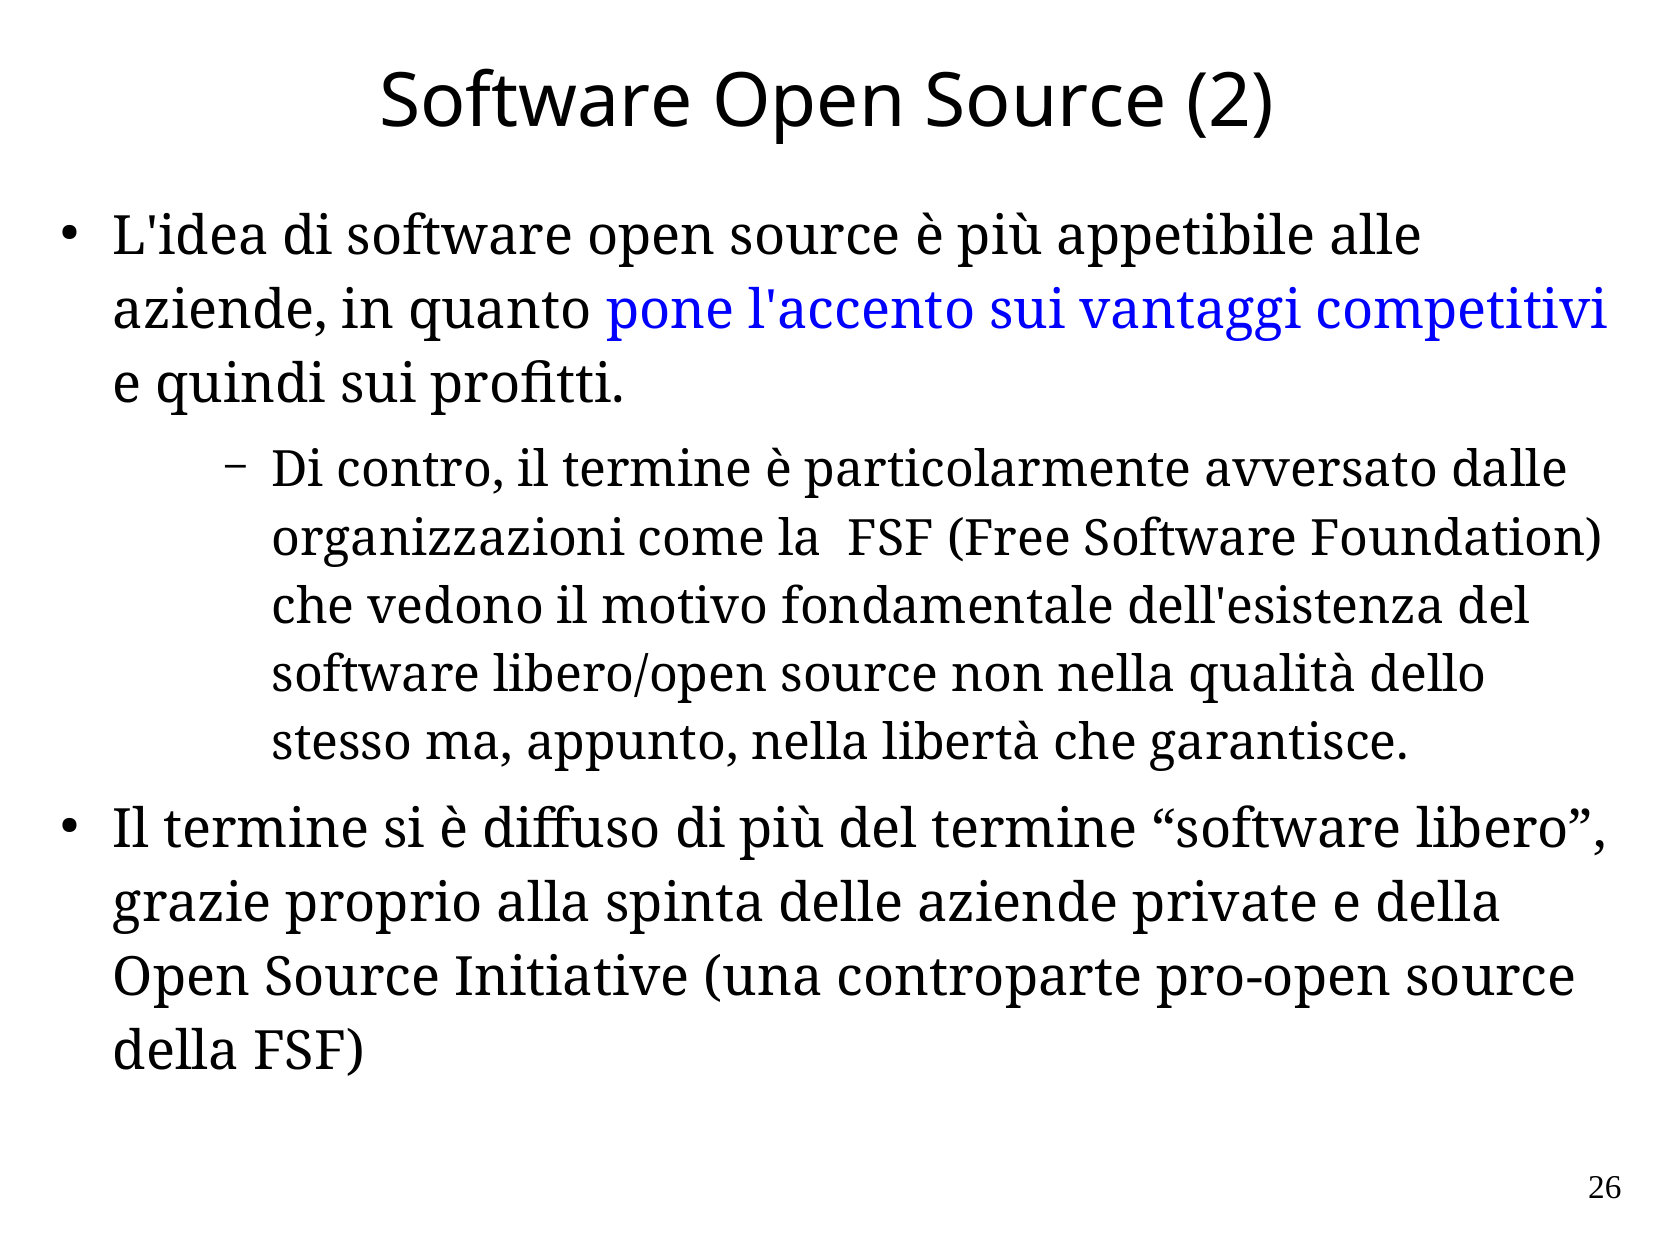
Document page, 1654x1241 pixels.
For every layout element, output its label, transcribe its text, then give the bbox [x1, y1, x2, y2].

list L'idea di software open source è più appetibile alle aziende, in quanto pone l'accento sui vantaggi competitivi e quindi sui profitti. Di contro, il termine è particolarmente avversato dalle organizzazioni come la FSF (Free Software Foundation) che vedono il motivo fondamentale dell'esistenza del software libero/open source non nella qualità dello stesso ma, appunto, nella libertà che garantisce. Il termine si è diffuso di più del termine “software libero”, grazie proprio alla spinta delle aziende private e della Open Source Initiative (una controparte pro-open source della FSF) [42, 196, 1612, 1187]
title Software Open Source (2) [37, 30, 1617, 166]
